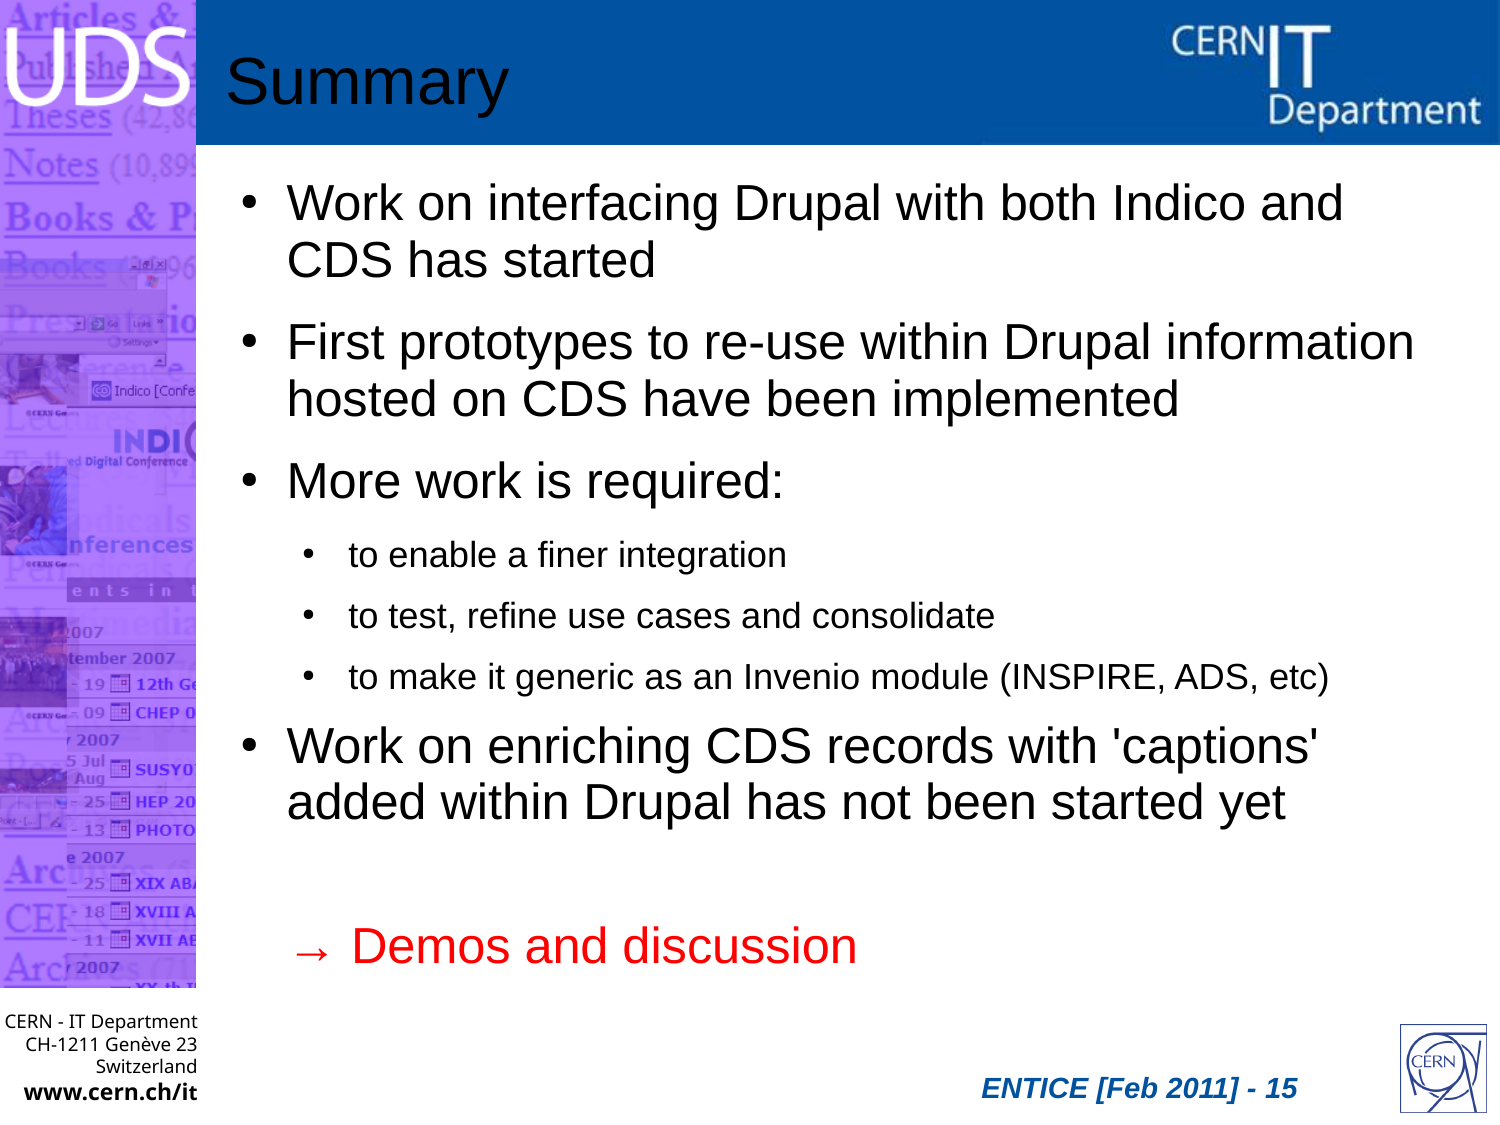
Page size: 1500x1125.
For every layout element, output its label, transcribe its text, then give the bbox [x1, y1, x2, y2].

picture [1400, 1024, 1487, 1113]
title Summary [225, 19, 1125, 143]
picture [0, 0, 1500, 988]
list Work on interfacing Drupal with both Indico and CDS has started First prototypes to re-use within Drupal information hosted on CDS have been implemented More work is required: to enable a finer integration to test, refine use cases and consolidate to make it generic as an Invenio module (INSPIRE, ADS, etc) Work on enriching CDS records with 'captions' added within Drupal has not been started yet → Demos and discussion [225, 174, 1463, 988]
